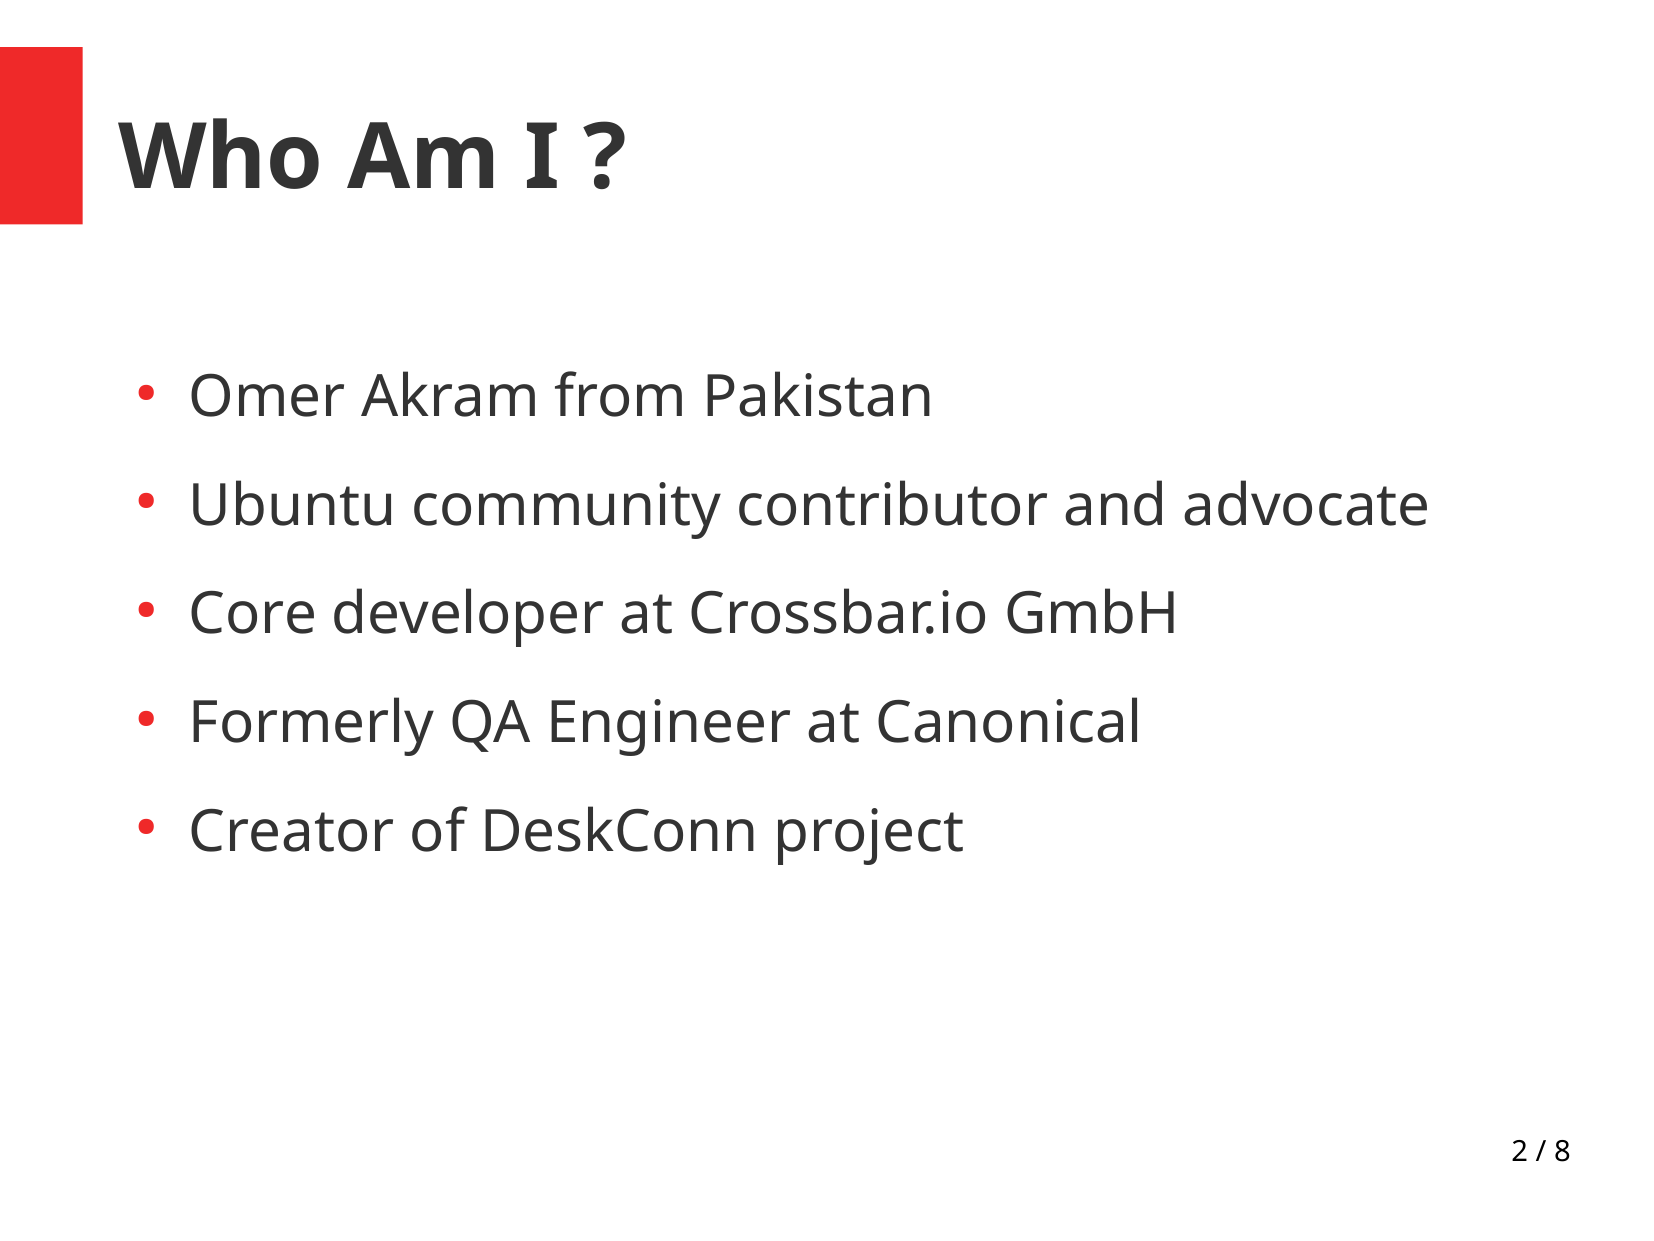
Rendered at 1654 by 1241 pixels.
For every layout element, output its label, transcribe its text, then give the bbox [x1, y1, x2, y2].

title Who Am I ? [118, 49, 1571, 257]
list Omer Akram from Pakistan Ubuntu community contributor and advocate Core developer at Crossbar.io GmbH Formerly QA Engineer at Canonical Creator of DeskConn project [118, 354, 1536, 1074]
